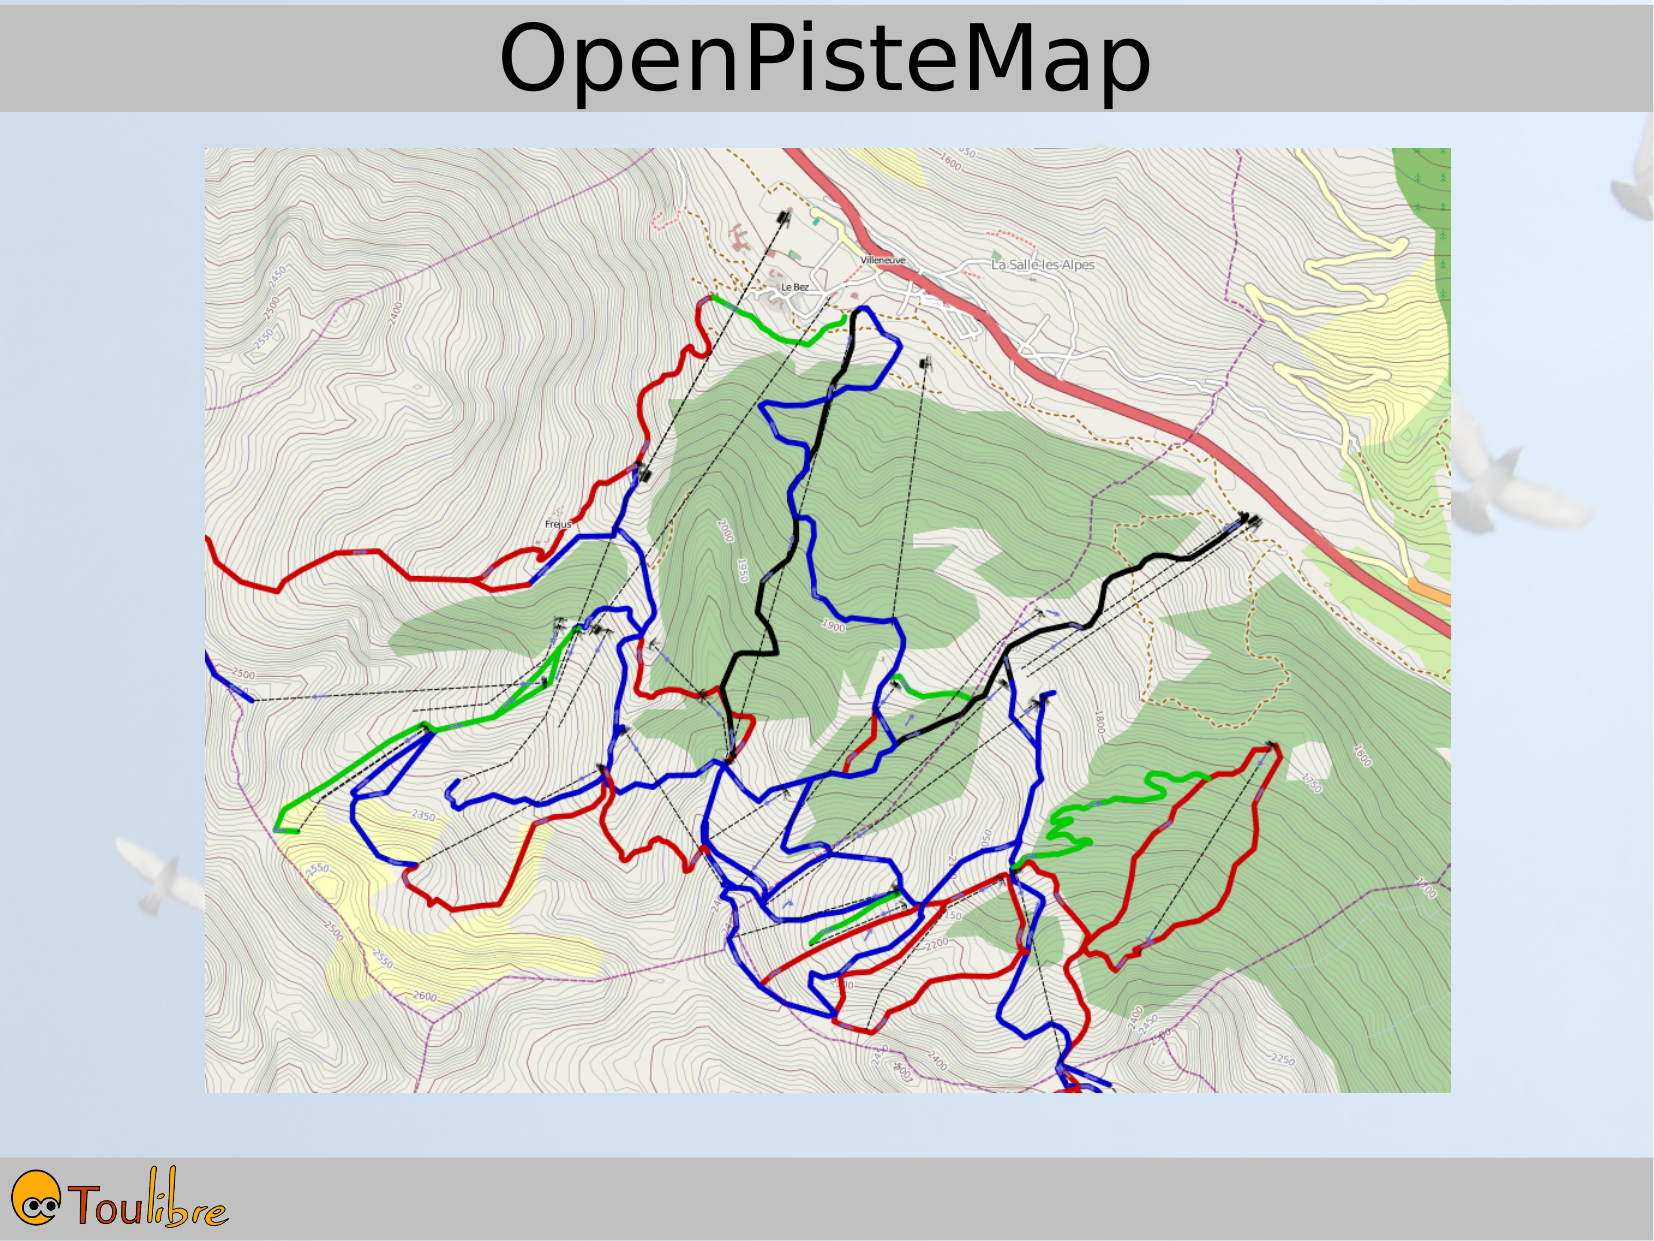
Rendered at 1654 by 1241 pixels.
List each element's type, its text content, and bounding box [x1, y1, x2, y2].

picture [11, 1165, 229, 1228]
title OpenPisteMap [0, 4, 1654, 112]
picture [205, 148, 1451, 1093]
